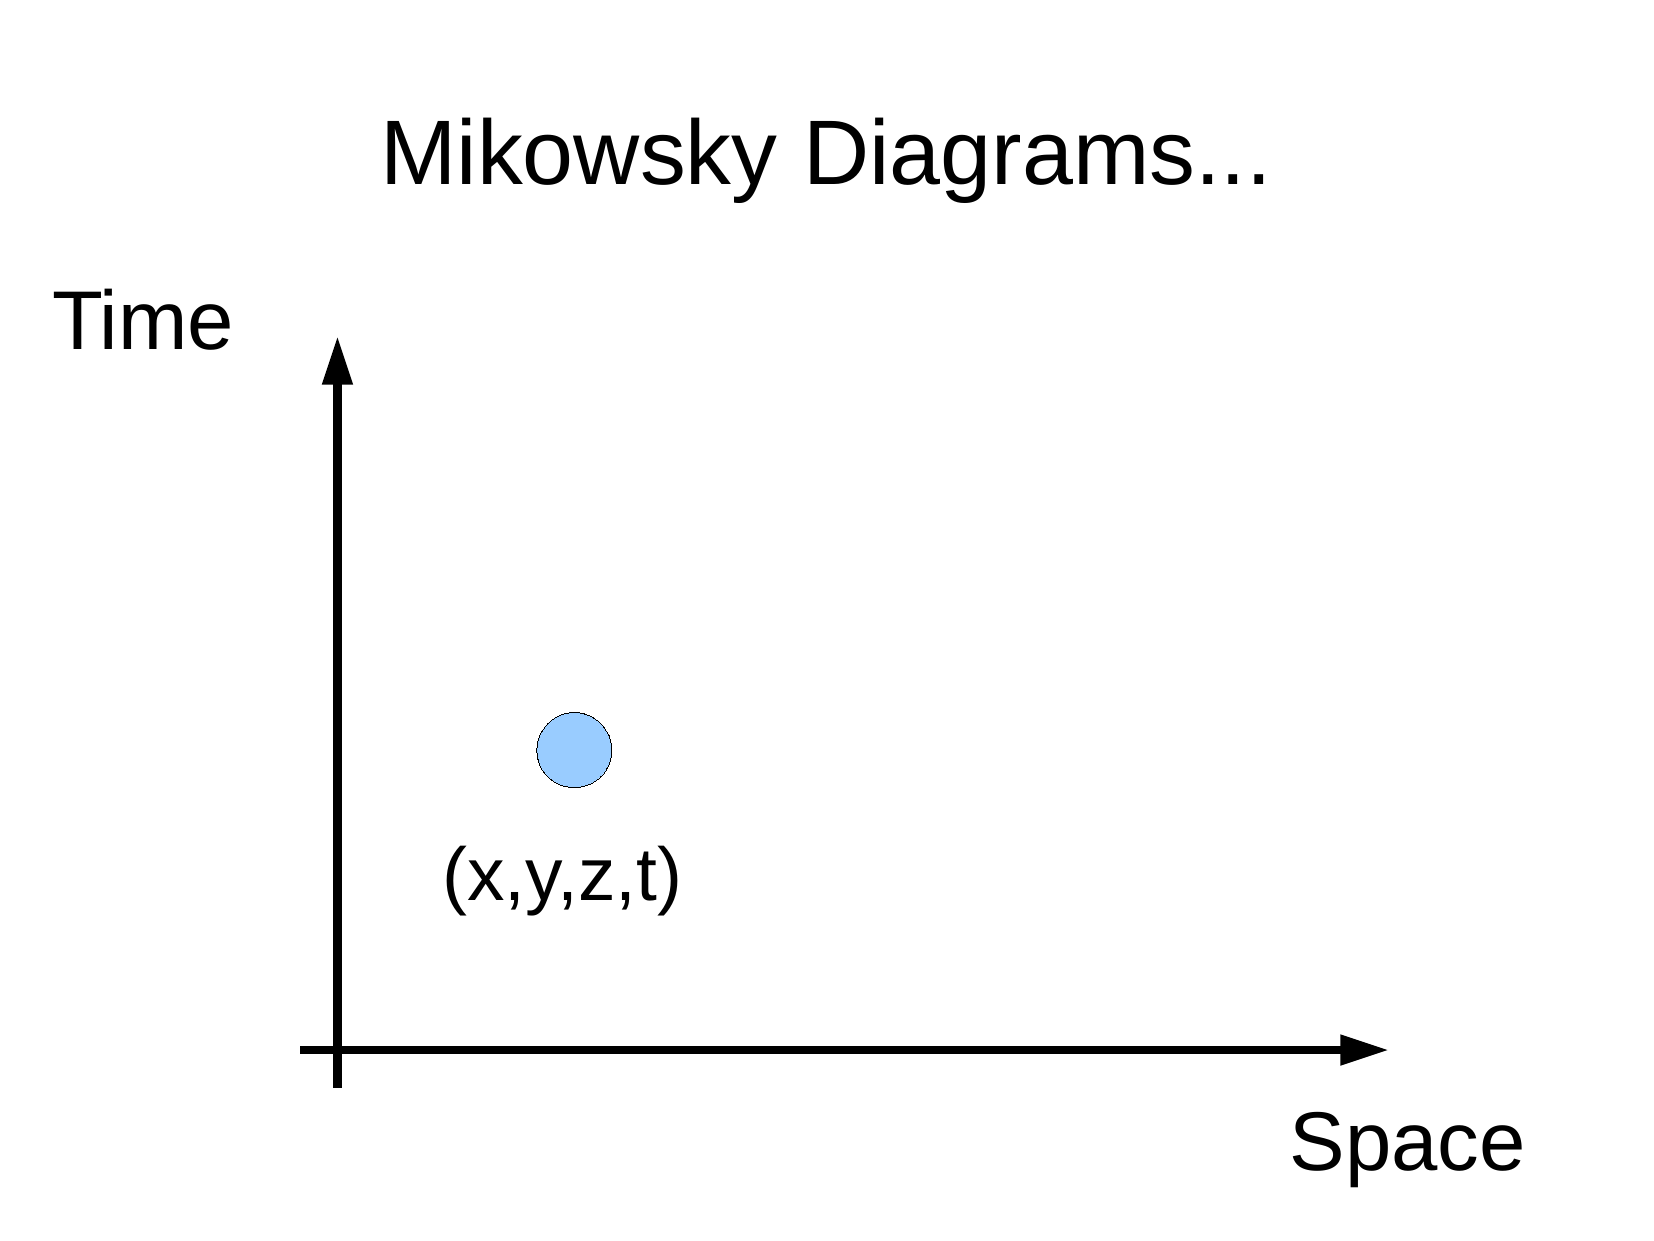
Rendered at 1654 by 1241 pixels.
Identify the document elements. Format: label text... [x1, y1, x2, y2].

text_box Space [1275, 1087, 1576, 1196]
title Mikowsky Diagrams... [82, 49, 1571, 257]
text_box Time [37, 267, 338, 376]
text_box (x,y,z,t) [412, 825, 713, 924]
text_box [536, 712, 612, 788]
